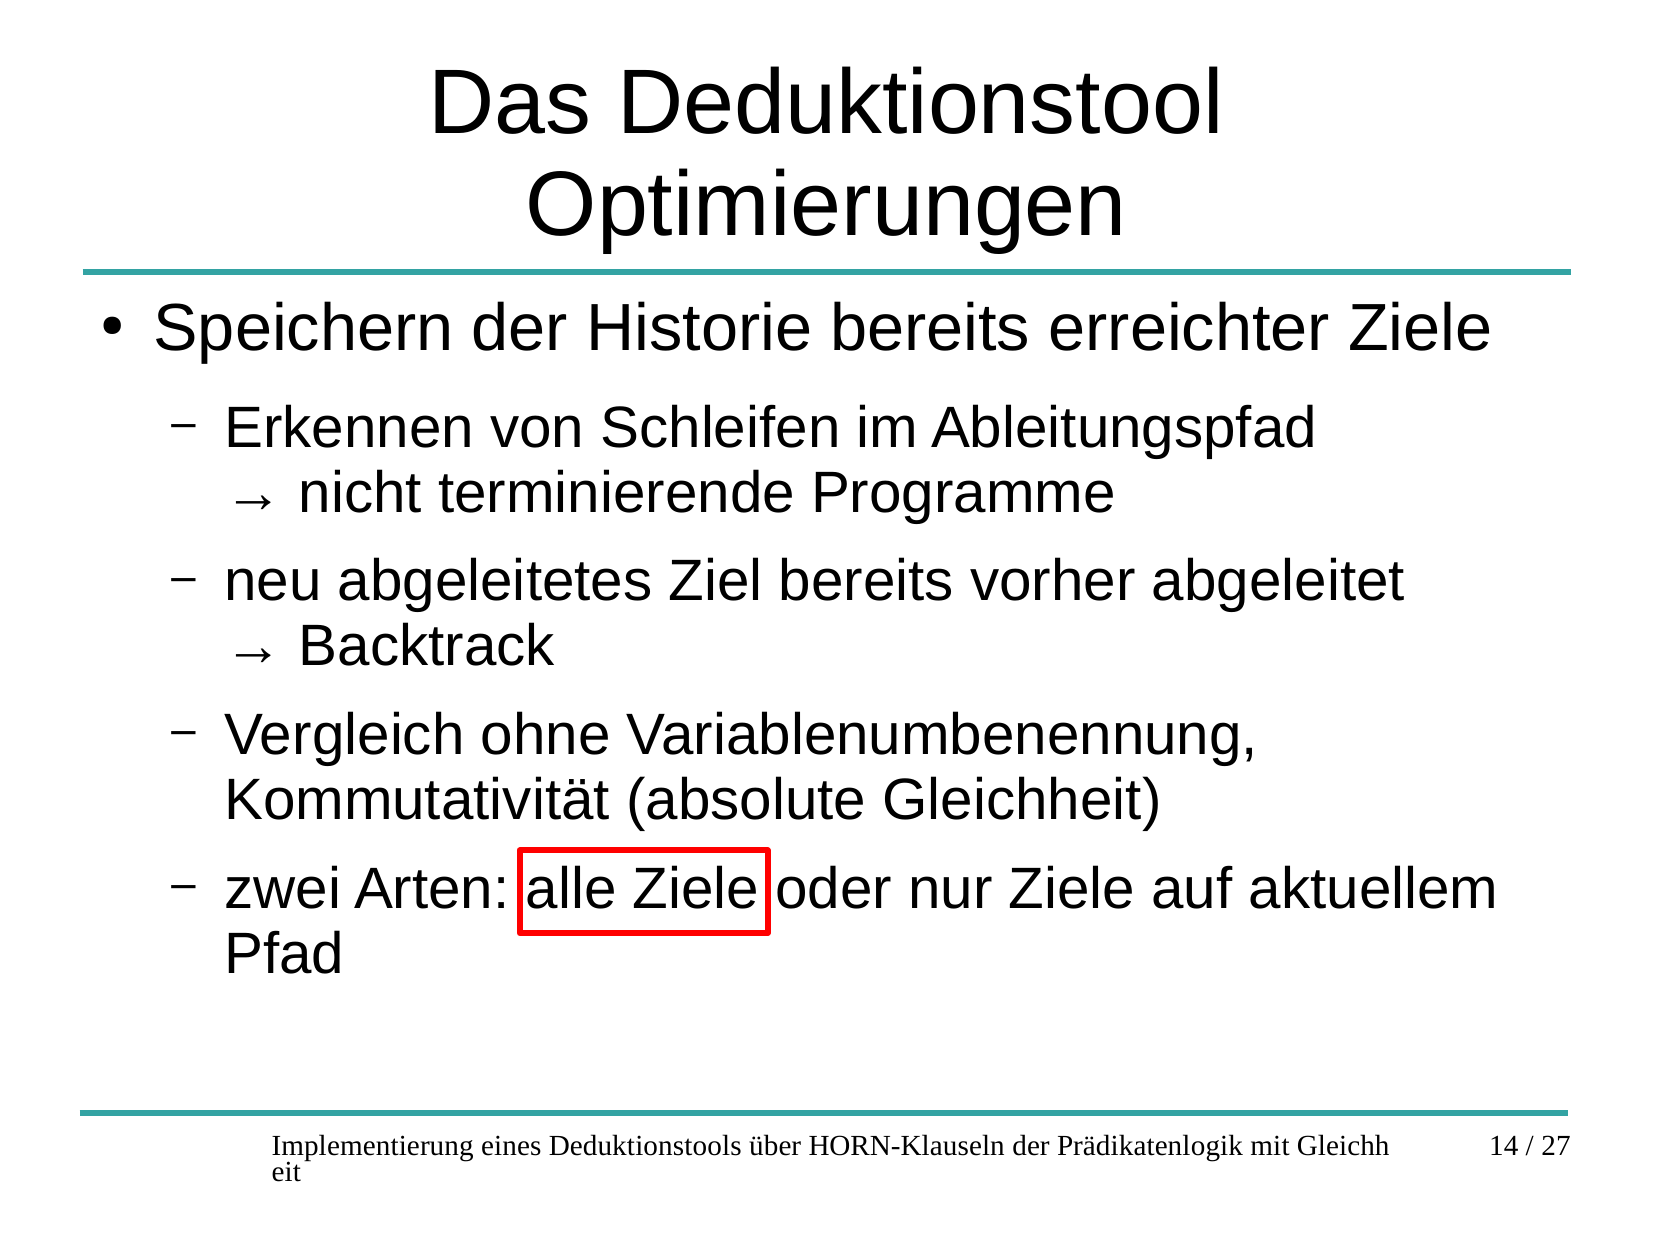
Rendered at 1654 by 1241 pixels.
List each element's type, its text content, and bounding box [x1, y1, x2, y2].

title Das Deduktionstool Optimierungen [82, 49, 1571, 257]
list Speichern der Historie bereits erreichter Ziele Erkennen von Schleifen im Ableitungspfad → nicht terminierende Programme neu abgeleitetes Ziel bereits vorher abgeleitet → Backtrack Vergleich ohne Variablenumbenennung, Kommutativität (absolute Gleichheit) zwei Arten: alle Ziele oder nur Ziele auf aktuellem Pfad [82, 290, 1538, 1099]
